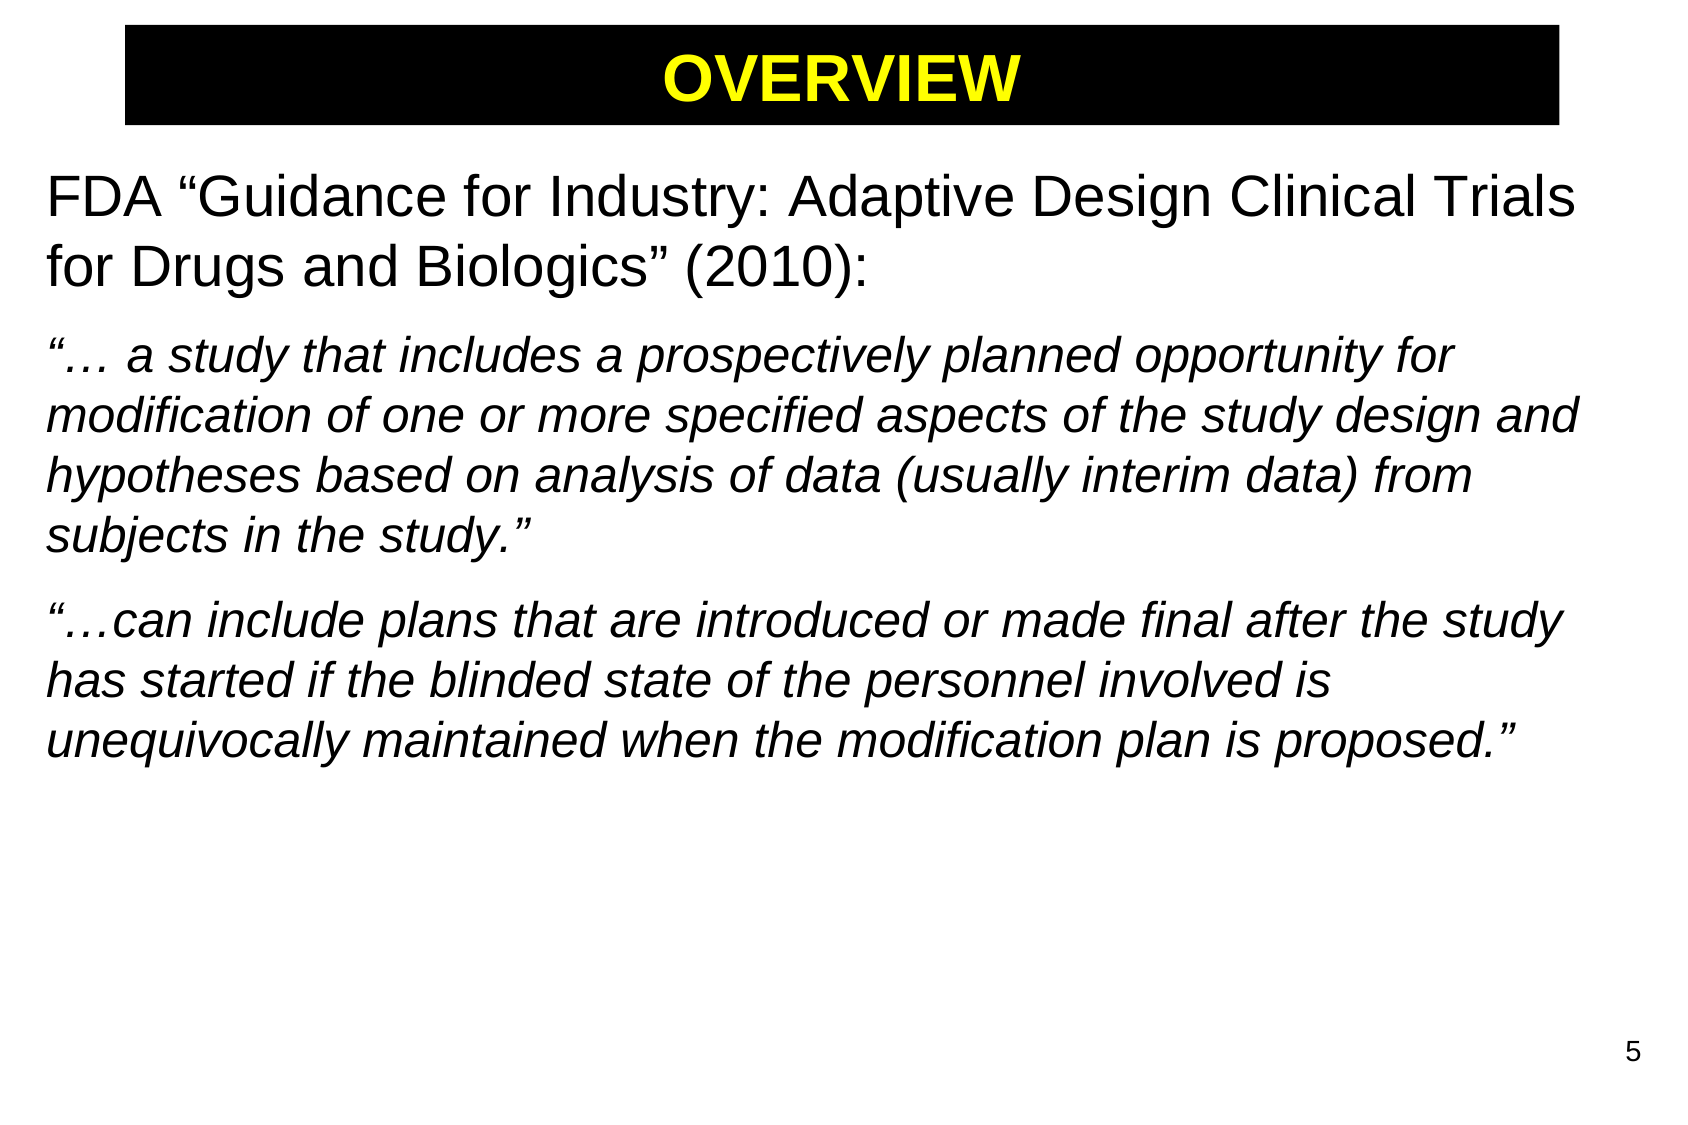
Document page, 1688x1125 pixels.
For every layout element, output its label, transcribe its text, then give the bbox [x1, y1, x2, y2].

text_box FDA “Guidance for Industry: Adaptive Design Clinical Trials for Drugs and Biologics” (2010): “… a study that includes a prospectively planned opportunity for modification of one or more specified aspects of the study design and hypotheses based on analysis of data (usually interim data) from subjects in the study.” “…can include plans that are introduced or made final after the study has started if the blinded state of the personnel involved is unequivocally maintained when the modification plan is proposed.” [31, 149, 1644, 776]
text_box <number> [1343, 1025, 1657, 1101]
title OVERVIEW [125, 24, 1560, 126]
